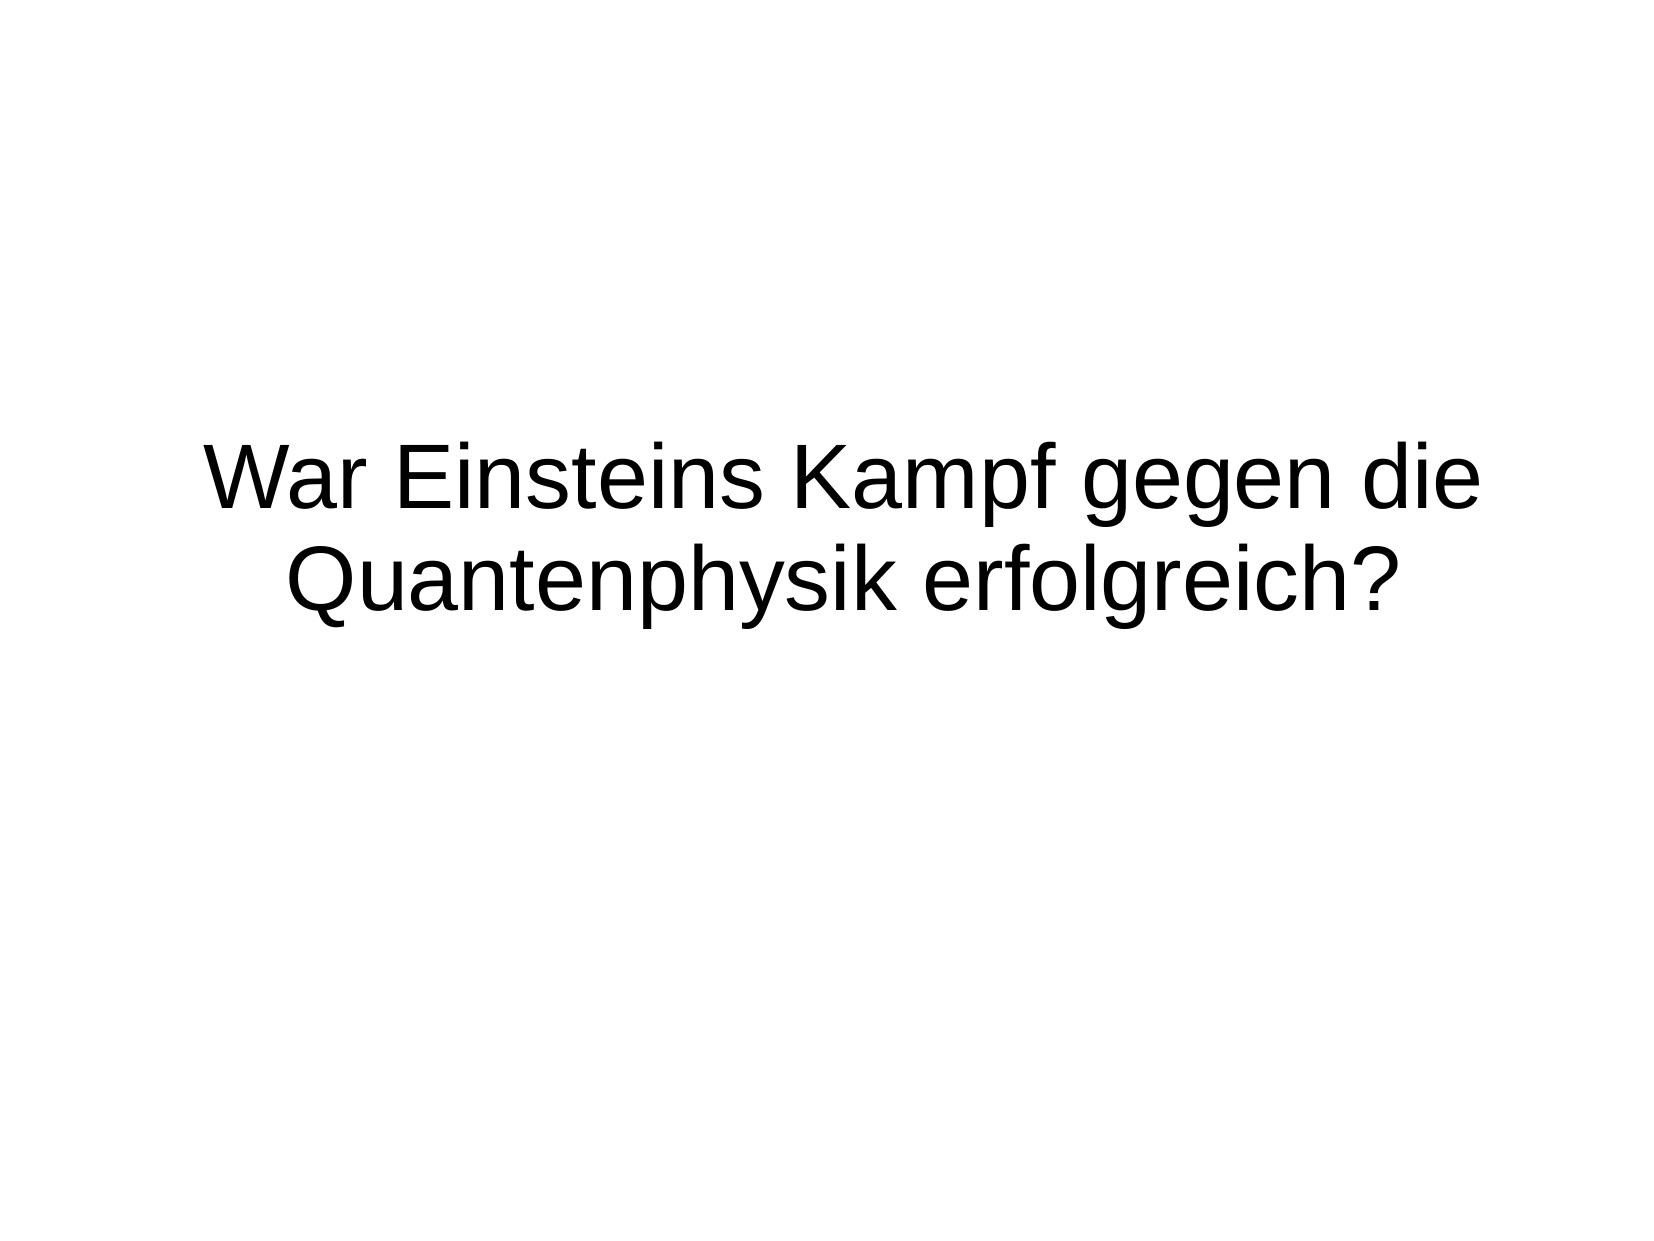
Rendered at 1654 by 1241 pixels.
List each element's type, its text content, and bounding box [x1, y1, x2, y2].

title War Einsteins Kampf gegen die Quantenphysik erfolgreich? [82, 425, 1571, 733]
